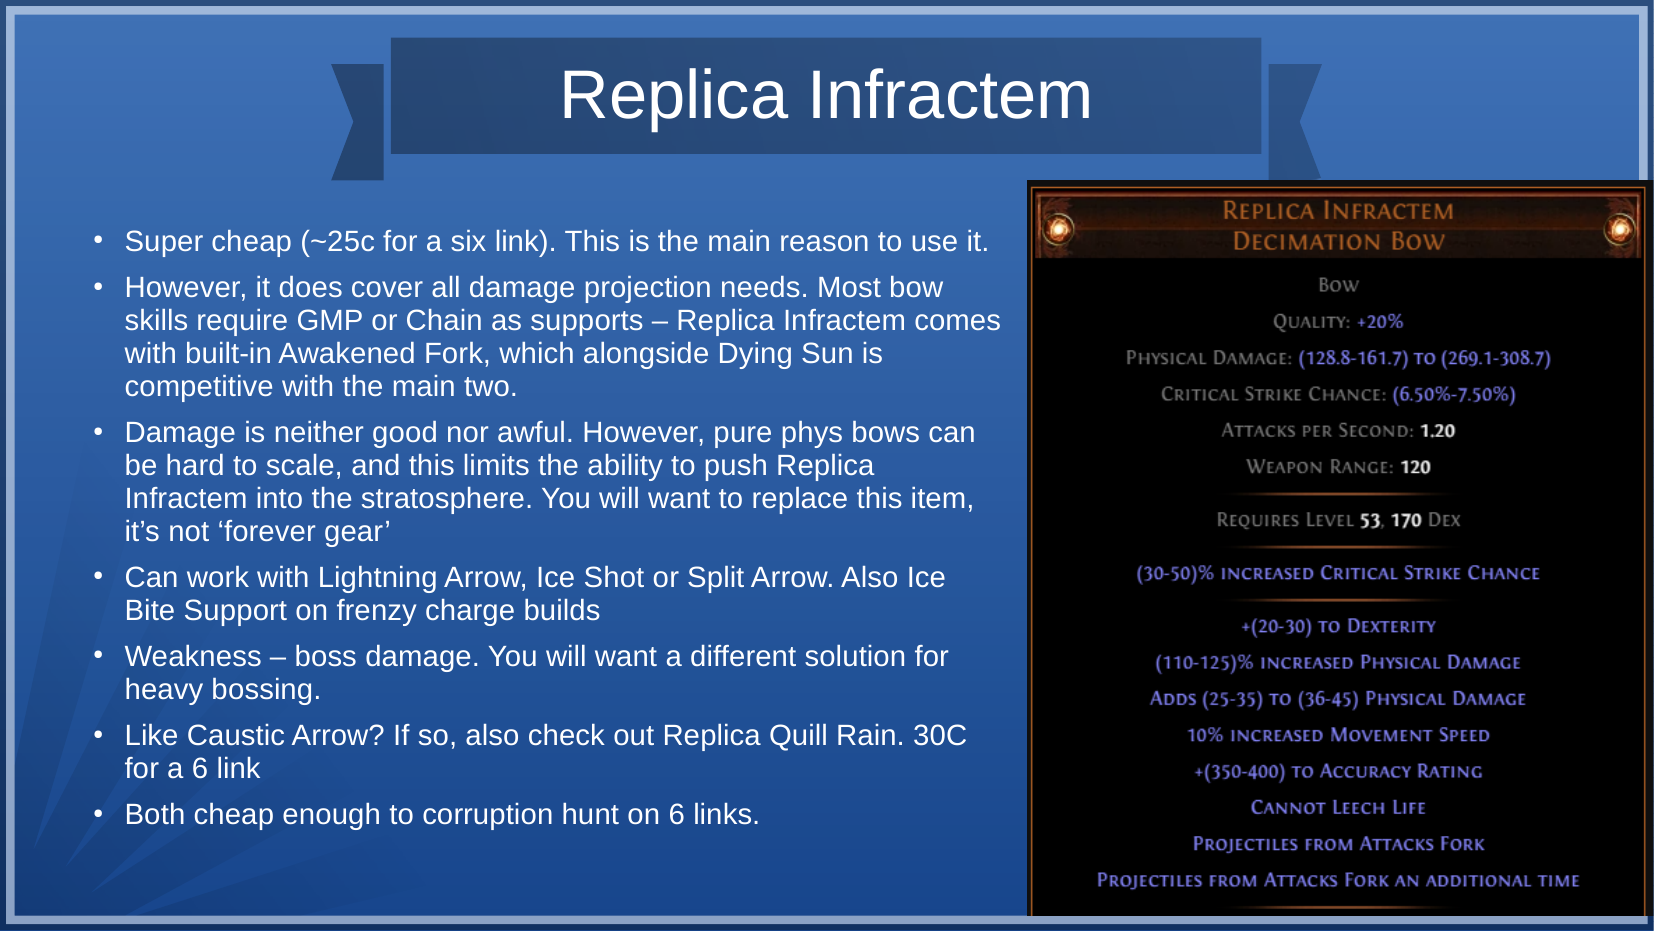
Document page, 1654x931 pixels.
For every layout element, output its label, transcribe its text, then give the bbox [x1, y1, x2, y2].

picture [1027, 180, 1654, 916]
list Super cheap (~25c for a six link). This is the main reason to use it. However, it does cover all damage projection needs. Most bow skills require GMP or Chain as supports – Replica Infractem comes with built-in Awakened Fork, which alongside Dying Sun is competitive with the main two. Damage is neither good nor awful. However, pure phys bows can be hard to scale, and this limits the ability to push Replica Infractem into the stratosphere. You will want to replace this item, it’s not ‘forever gear’ Can work with Lightning Arrow, Ice Shot or Split Arrow. Also Ice Bite Support on frenzy charge builds Weakness – boss damage. You will want a different solution for heavy bossing. Like Caustic Arrow? If so, also check out Replica Quill Rain. 30C for a 6 link Both cheap enough to corruption hunt on 6 links. [82, 224, 1004, 848]
title Replica Infractem [389, 35, 1264, 154]
